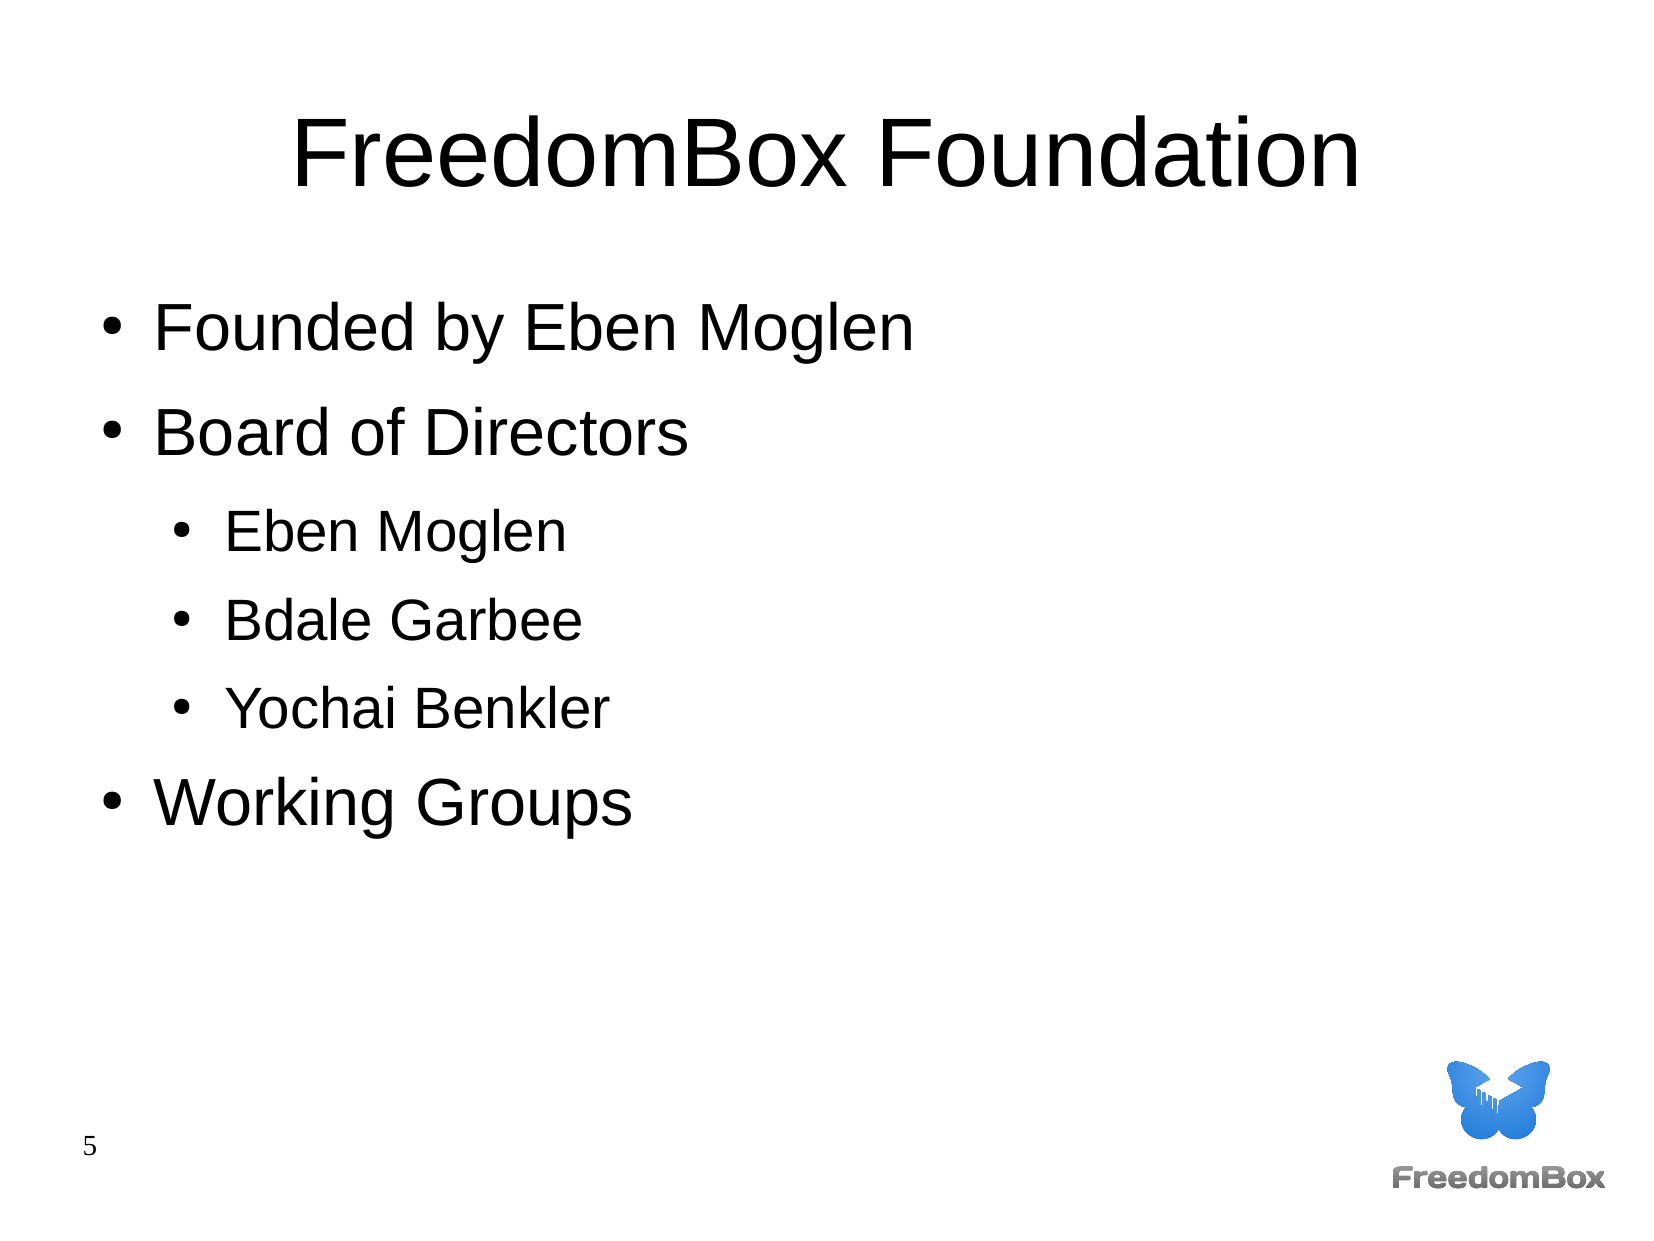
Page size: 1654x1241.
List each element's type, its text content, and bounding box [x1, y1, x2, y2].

title FreedomBox Foundation [82, 49, 1571, 257]
list Founded by Eben Moglen Board of Directors Eben Moglen Bdale Garbee Yochai Benkler Working Groups [82, 290, 1571, 1109]
